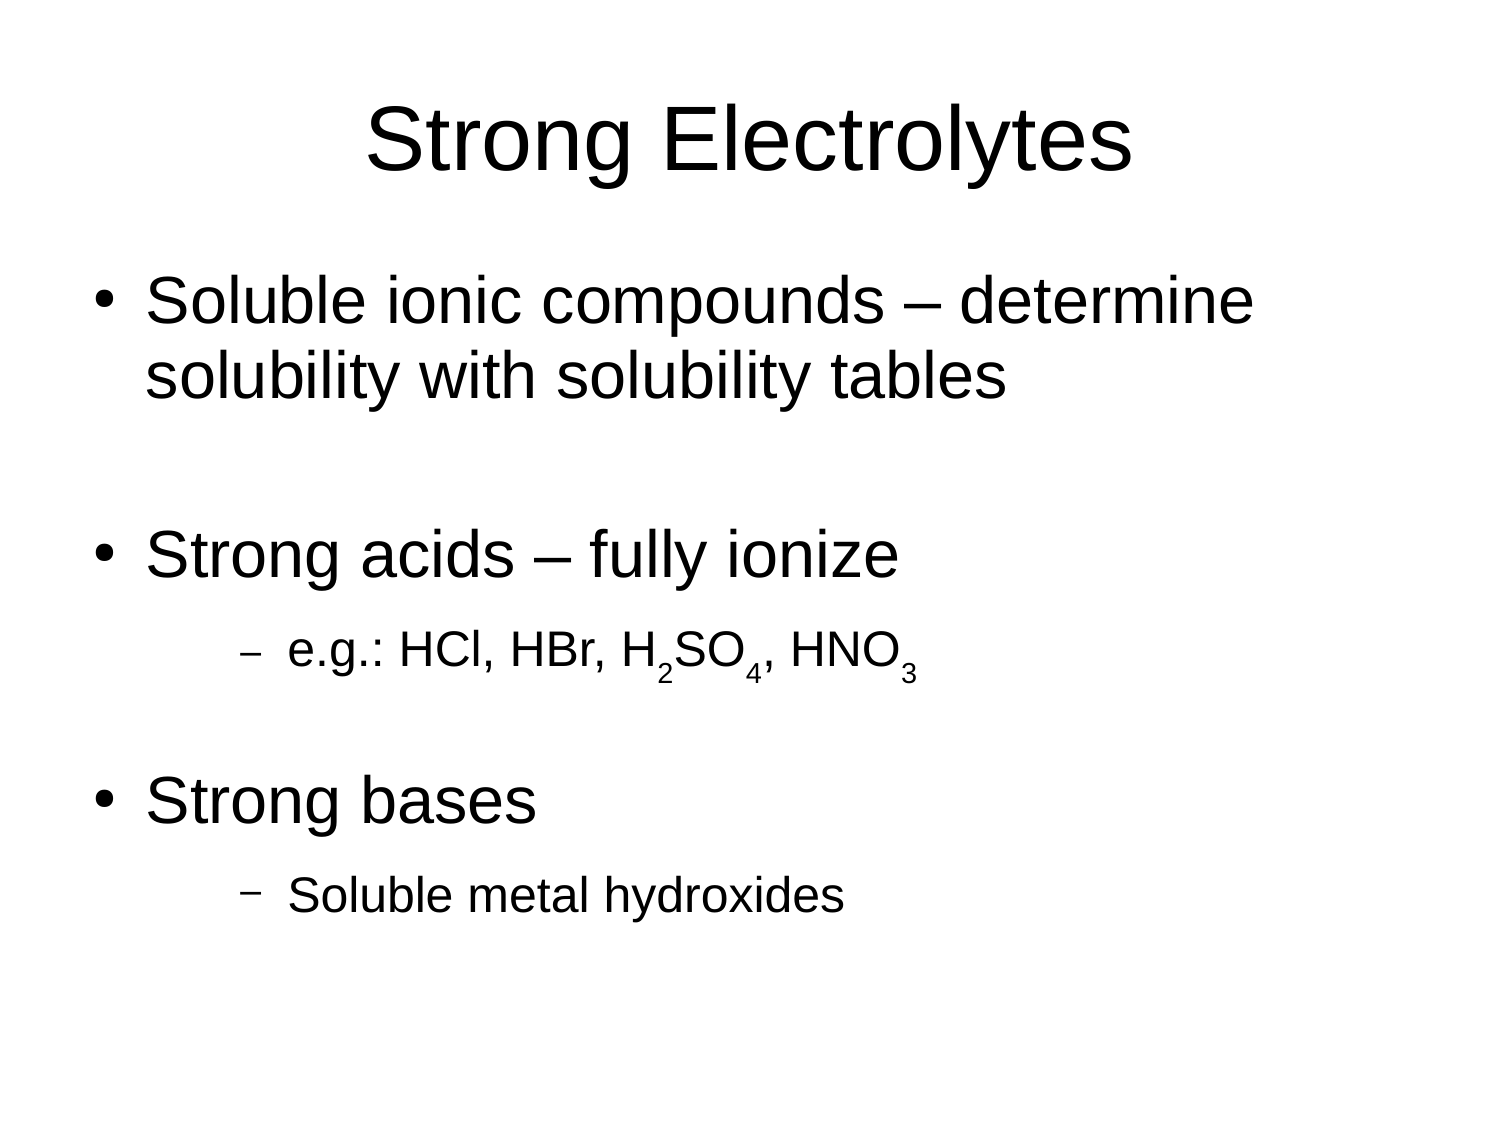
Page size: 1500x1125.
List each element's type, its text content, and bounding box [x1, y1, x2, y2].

list Soluble ionic compounds – determine solubility with solubility tables Strong acids – fully ionize e.g.: HCl, HBr, H2SO4, HNO3 Strong bases Soluble metal hydroxides [75, 263, 1425, 923]
title Strong Electrolytes [75, 44, 1425, 233]
